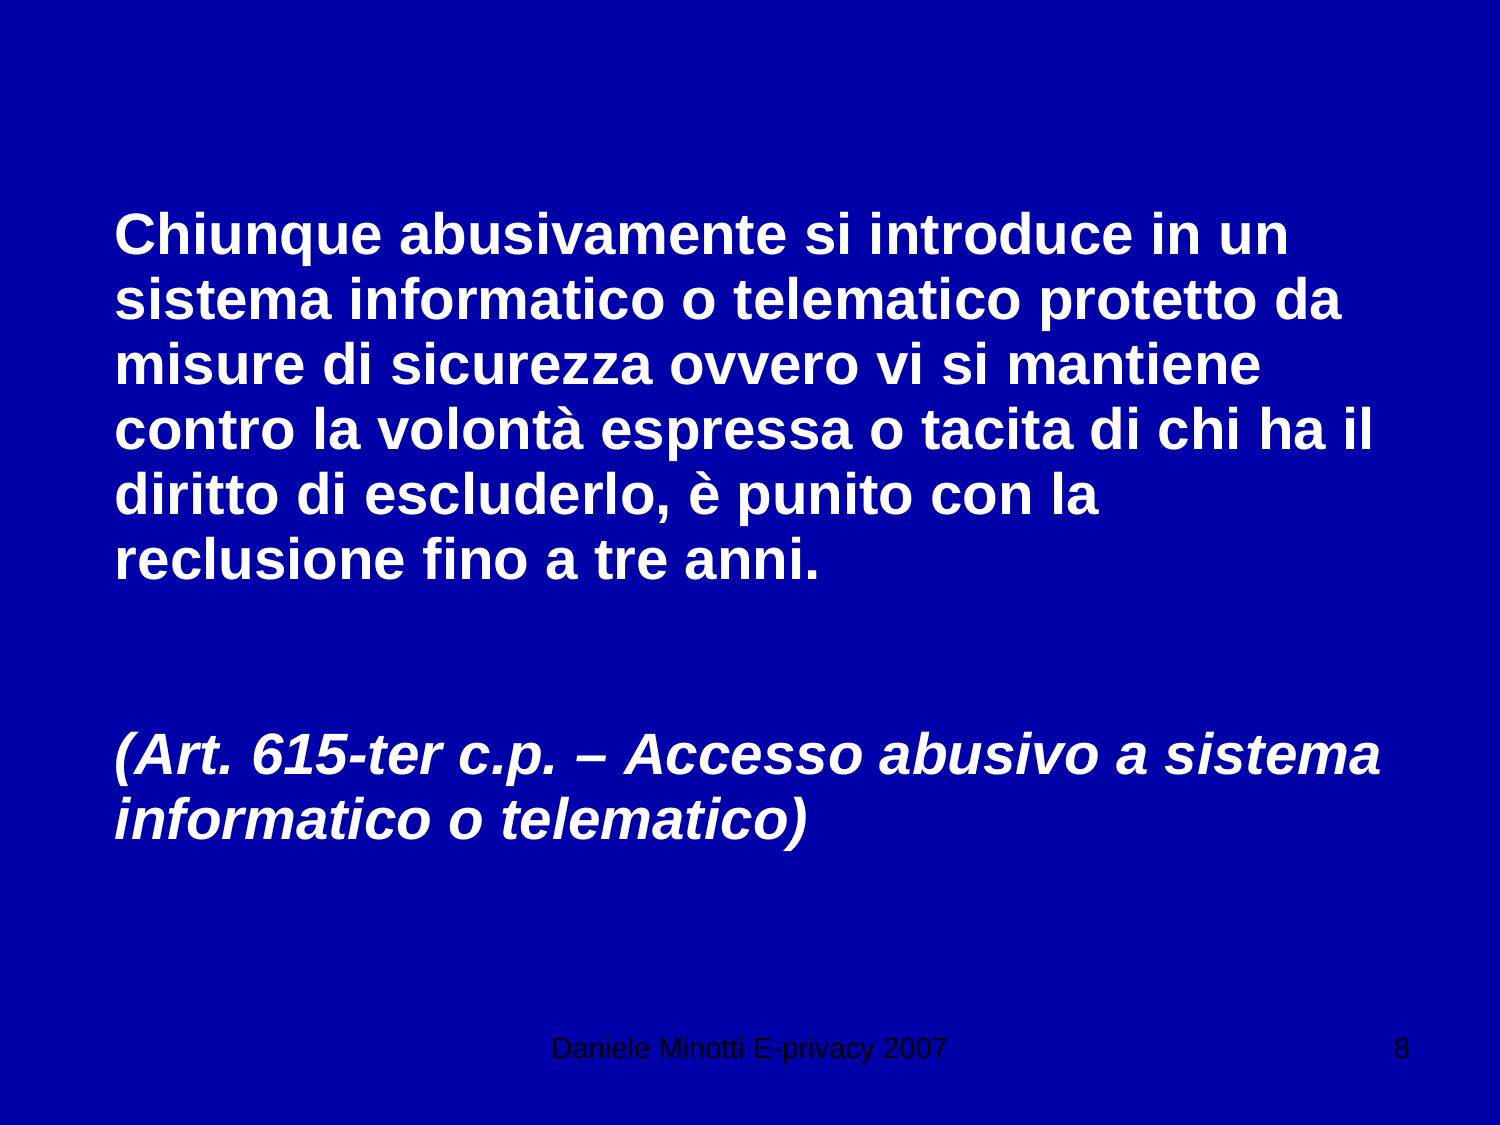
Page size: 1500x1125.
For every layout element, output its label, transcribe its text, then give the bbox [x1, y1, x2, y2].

title Chiunque abusivamente si introduce in un sistema informatico o telematico protetto da misure di sicurezza ovvero vi si mantiene contro la volontà espressa o tacita di chi ha il diritto di escluderlo, è punito con la reclusione fino a tre anni. (Art. 615-ter c.p. – Accesso abusivo a sistema informatico o telematico) [100, 90, 1400, 965]
